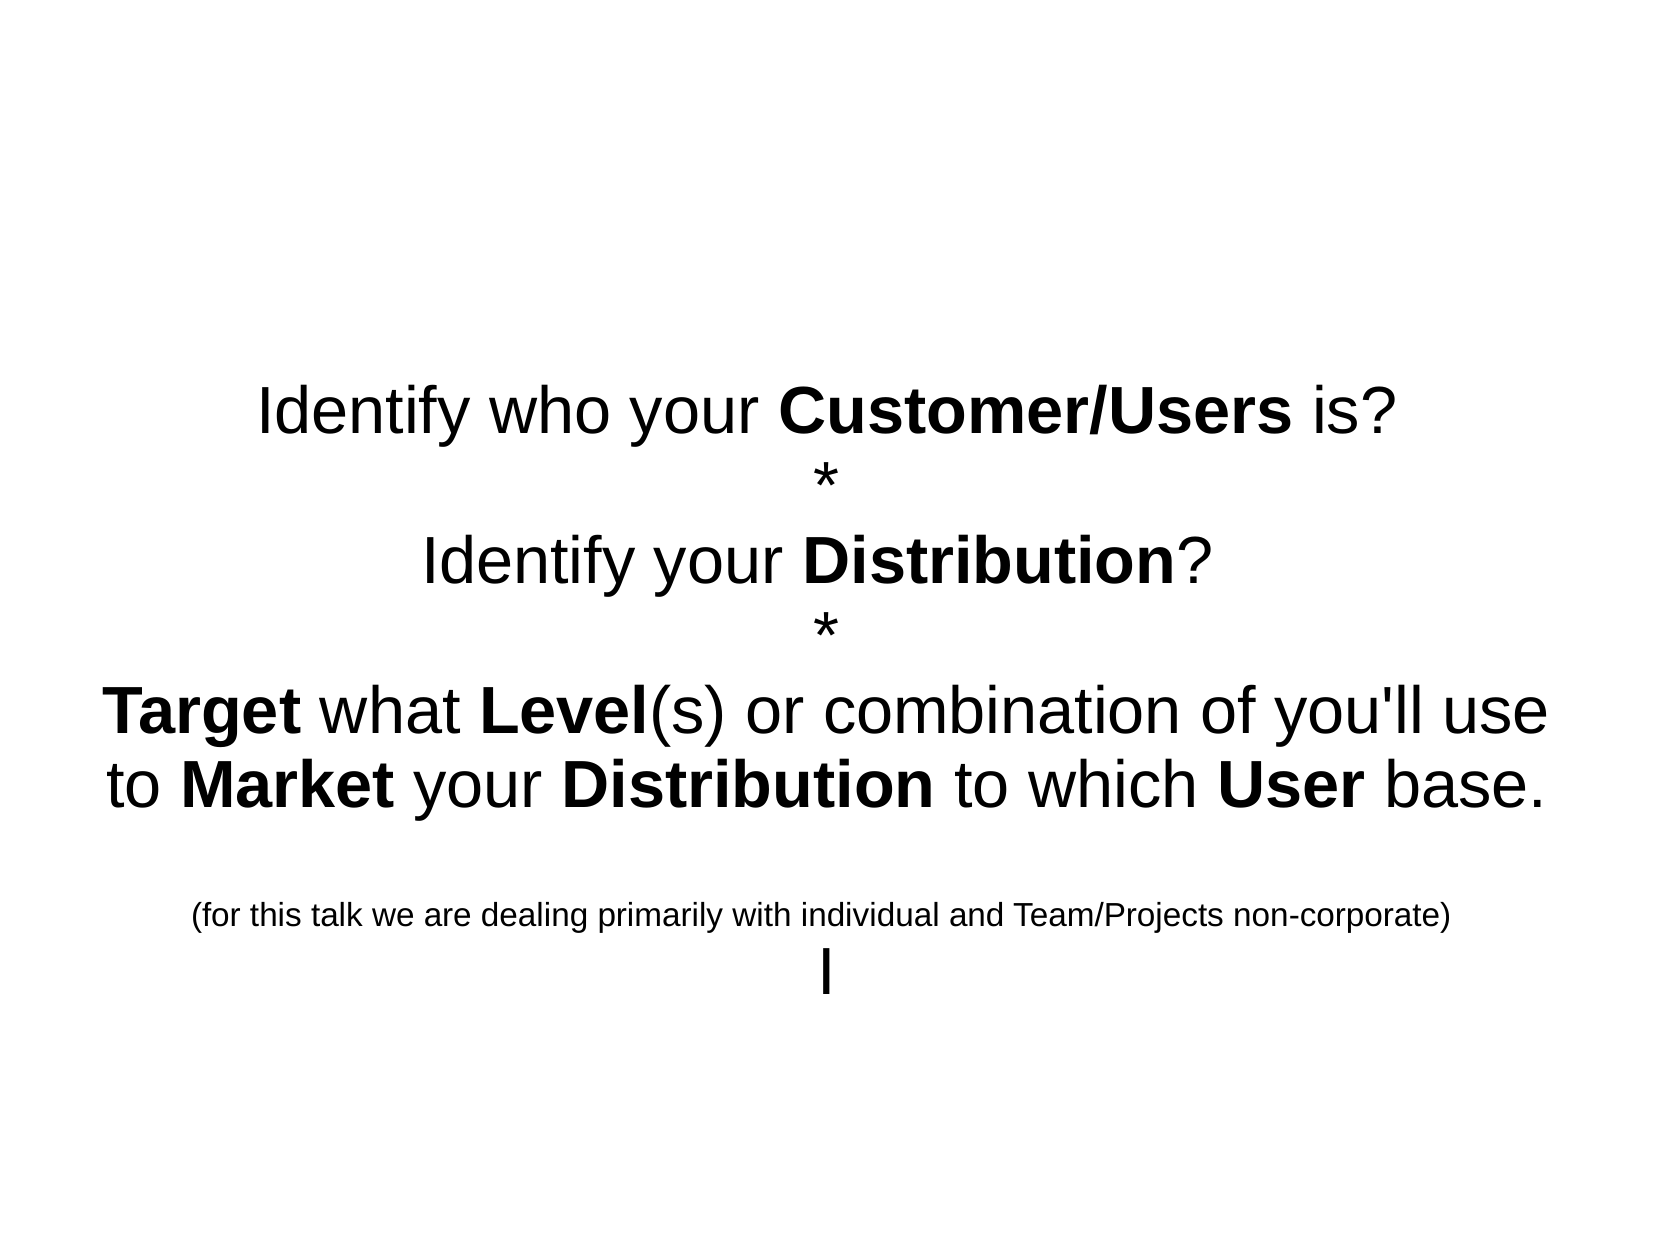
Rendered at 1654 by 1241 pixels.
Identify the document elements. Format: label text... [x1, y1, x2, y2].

subtitle Identify who your Customer/Users is? * Identify your Distribution? * Target what Level(s) or combination of you'll use to Market your Distribution to which User base. (for this talk we are dealing primarily with individual and Team/Projects non-corporate) I [82, 56, 1571, 1102]
